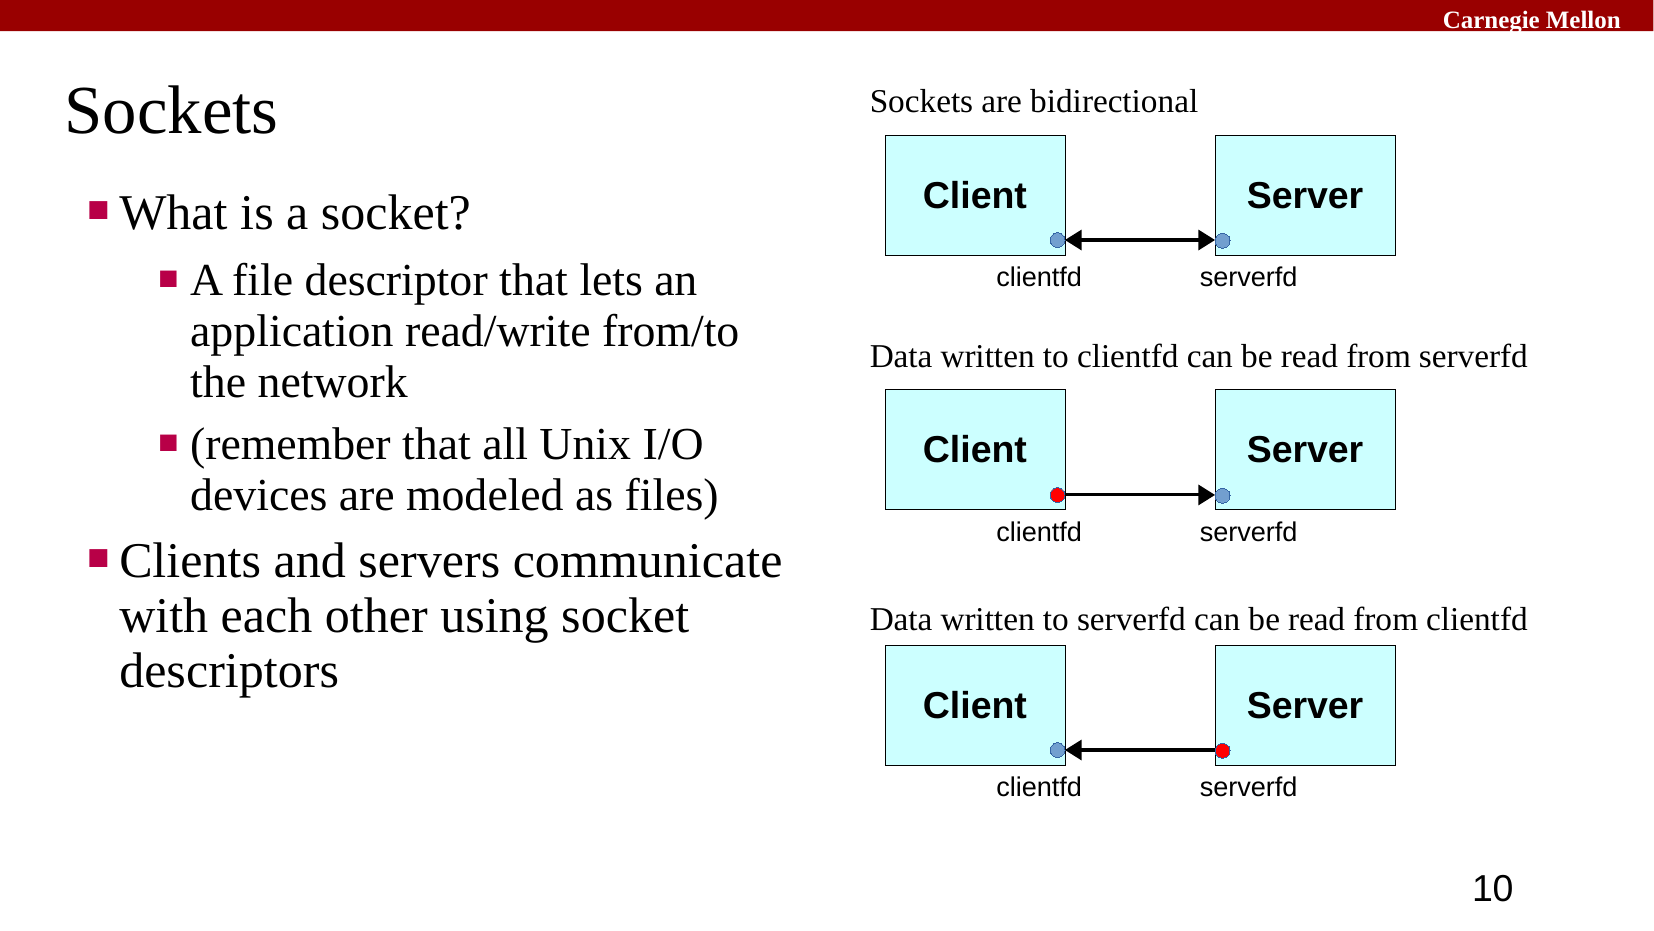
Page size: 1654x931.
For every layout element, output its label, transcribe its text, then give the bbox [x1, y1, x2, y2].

text_box Client [885, 646, 1066, 766]
text_box Client [885, 135, 1066, 256]
text_box Data written to clientfd can be read from serverfd [855, 330, 1544, 382]
text_box serverfd [1185, 765, 1313, 811]
text_box [1050, 487, 1065, 503]
text_box Data written to serverfd can be read from clientfd [855, 593, 1544, 646]
text_box Client [885, 389, 1066, 510]
list What is a socket? A file descriptor that lets an application read/write from/to the network (remember that all Unix I/O devices are modeled as files) Clients and servers communicate with each other using socket descriptors [71, 184, 796, 916]
text_box Sockets are bidirectional [855, 75, 1214, 127]
text_box clientfd [981, 765, 1097, 811]
text_box clientfd [981, 509, 1097, 556]
text_box [1215, 488, 1231, 504]
text_box [1215, 233, 1231, 249]
text_box [1050, 232, 1065, 248]
text_box Server [1215, 389, 1396, 510]
text_box clientfd [981, 255, 1097, 301]
text_box Server [1215, 135, 1396, 256]
text_box serverfd [1185, 509, 1313, 556]
text_box Server [1215, 646, 1396, 766]
text_box [1050, 742, 1065, 758]
text_box [1215, 743, 1231, 759]
text_box serverfd [1185, 255, 1313, 301]
title Sockets [64, 58, 841, 163]
